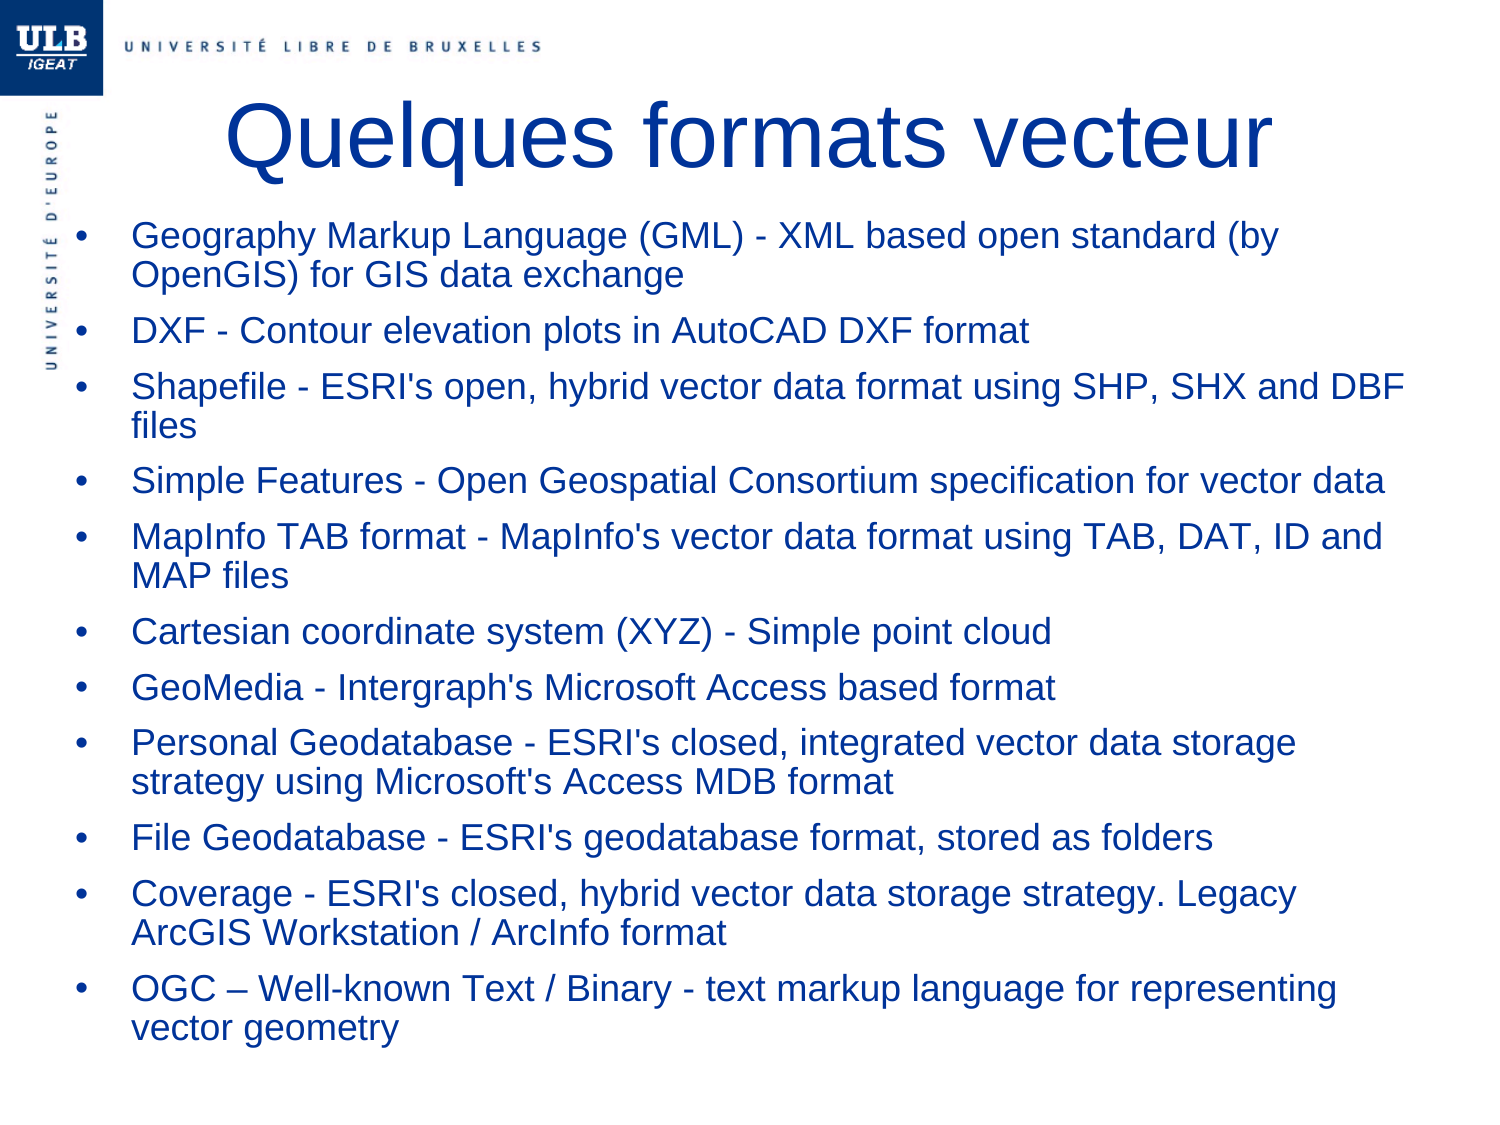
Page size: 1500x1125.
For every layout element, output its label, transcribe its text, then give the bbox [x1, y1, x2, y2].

title Quelques formats vecteur [75, 28, 1425, 217]
picture [0, 0, 1500, 1125]
list Geography Markup Language (GML) - XML based open standard (by OpenGIS) for GIS data exchange DXF - Contour elevation plots in AutoCAD DXF format Shapefile - ESRI's open, hybrid vector data format using SHP, SHX and DBF files Simple Features - Open Geospatial Consortium specification for vector data MapInfo TAB format - MapInfo's vector data format using TAB, DAT, ID and MAP files Cartesian coordinate system (XYZ) - Simple point cloud GeoMedia - Intergraph's Microsoft Access based format Personal Geodatabase - ESRI's closed, integrated vector data storage strategy using Microsoft's Access MDB format File Geodatabase - ESRI's geodatabase format, stored as folders Coverage - ESRI's closed, hybrid vector data storage strategy. Legacy ArcGIS Workstation / ArcInfo format OGC – Well-known Text / Binary - text markup language for representing vector geometry [75, 217, 1425, 1051]
